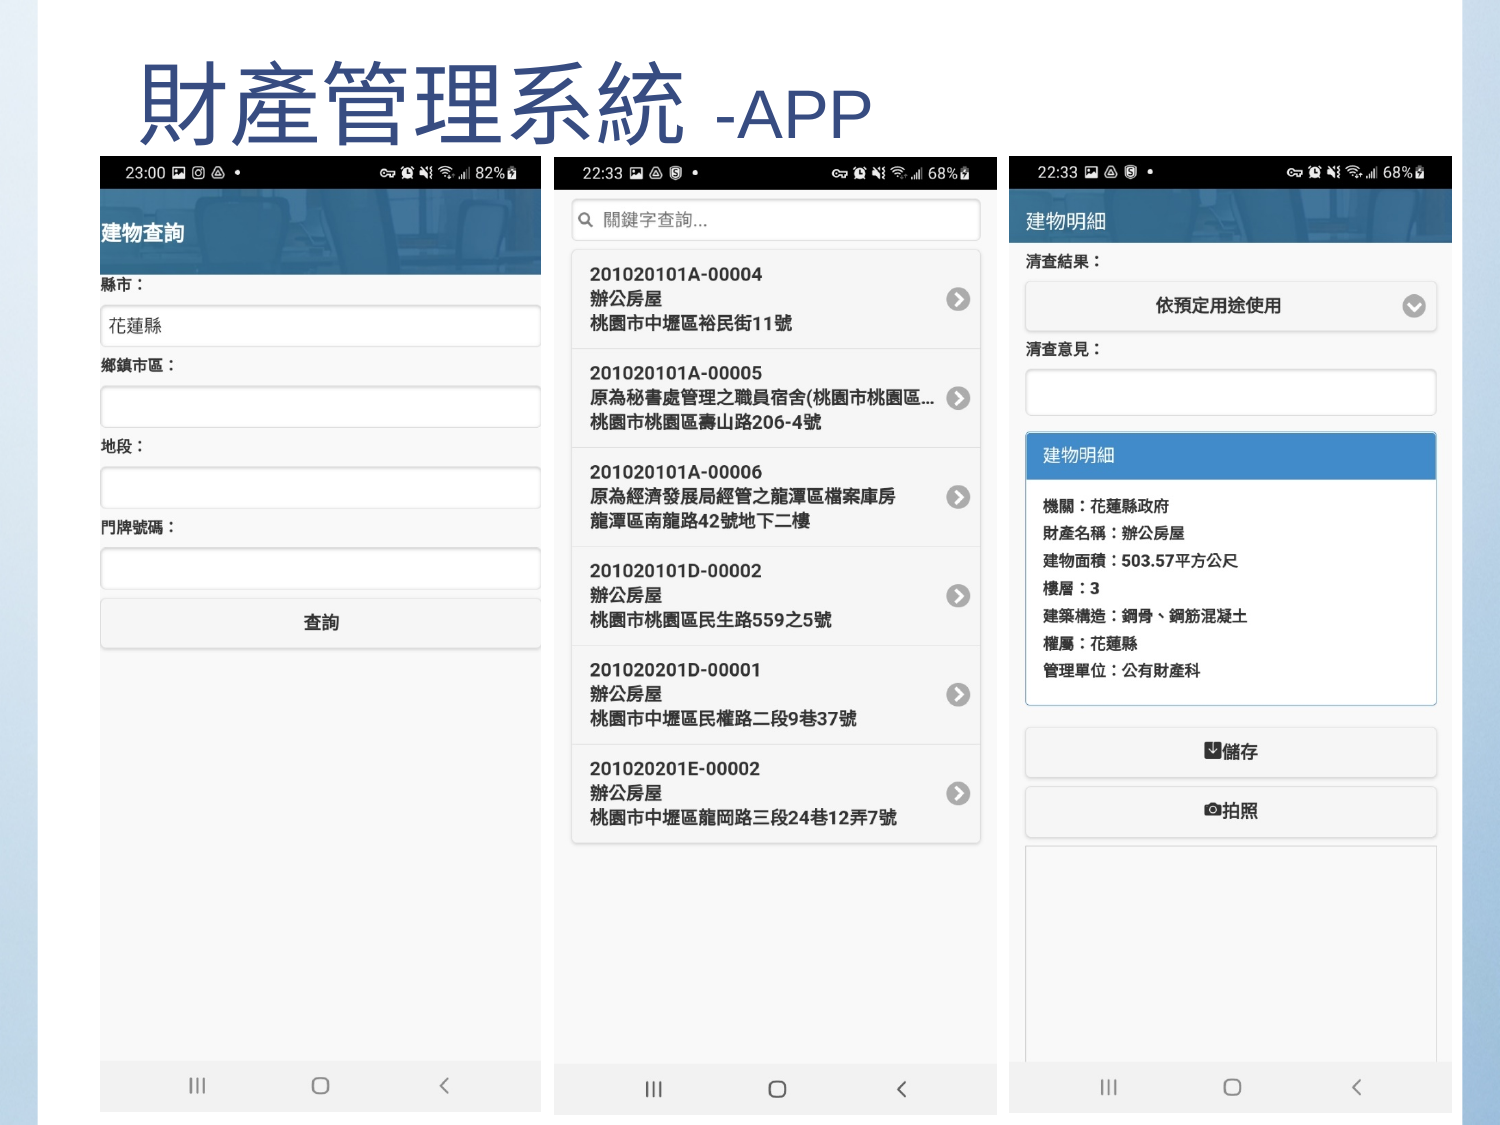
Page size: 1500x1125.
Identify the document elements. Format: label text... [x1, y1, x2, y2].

picture [0, 0, 1500, 1125]
title 財產管理系統-APP [137, 12, 1388, 161]
